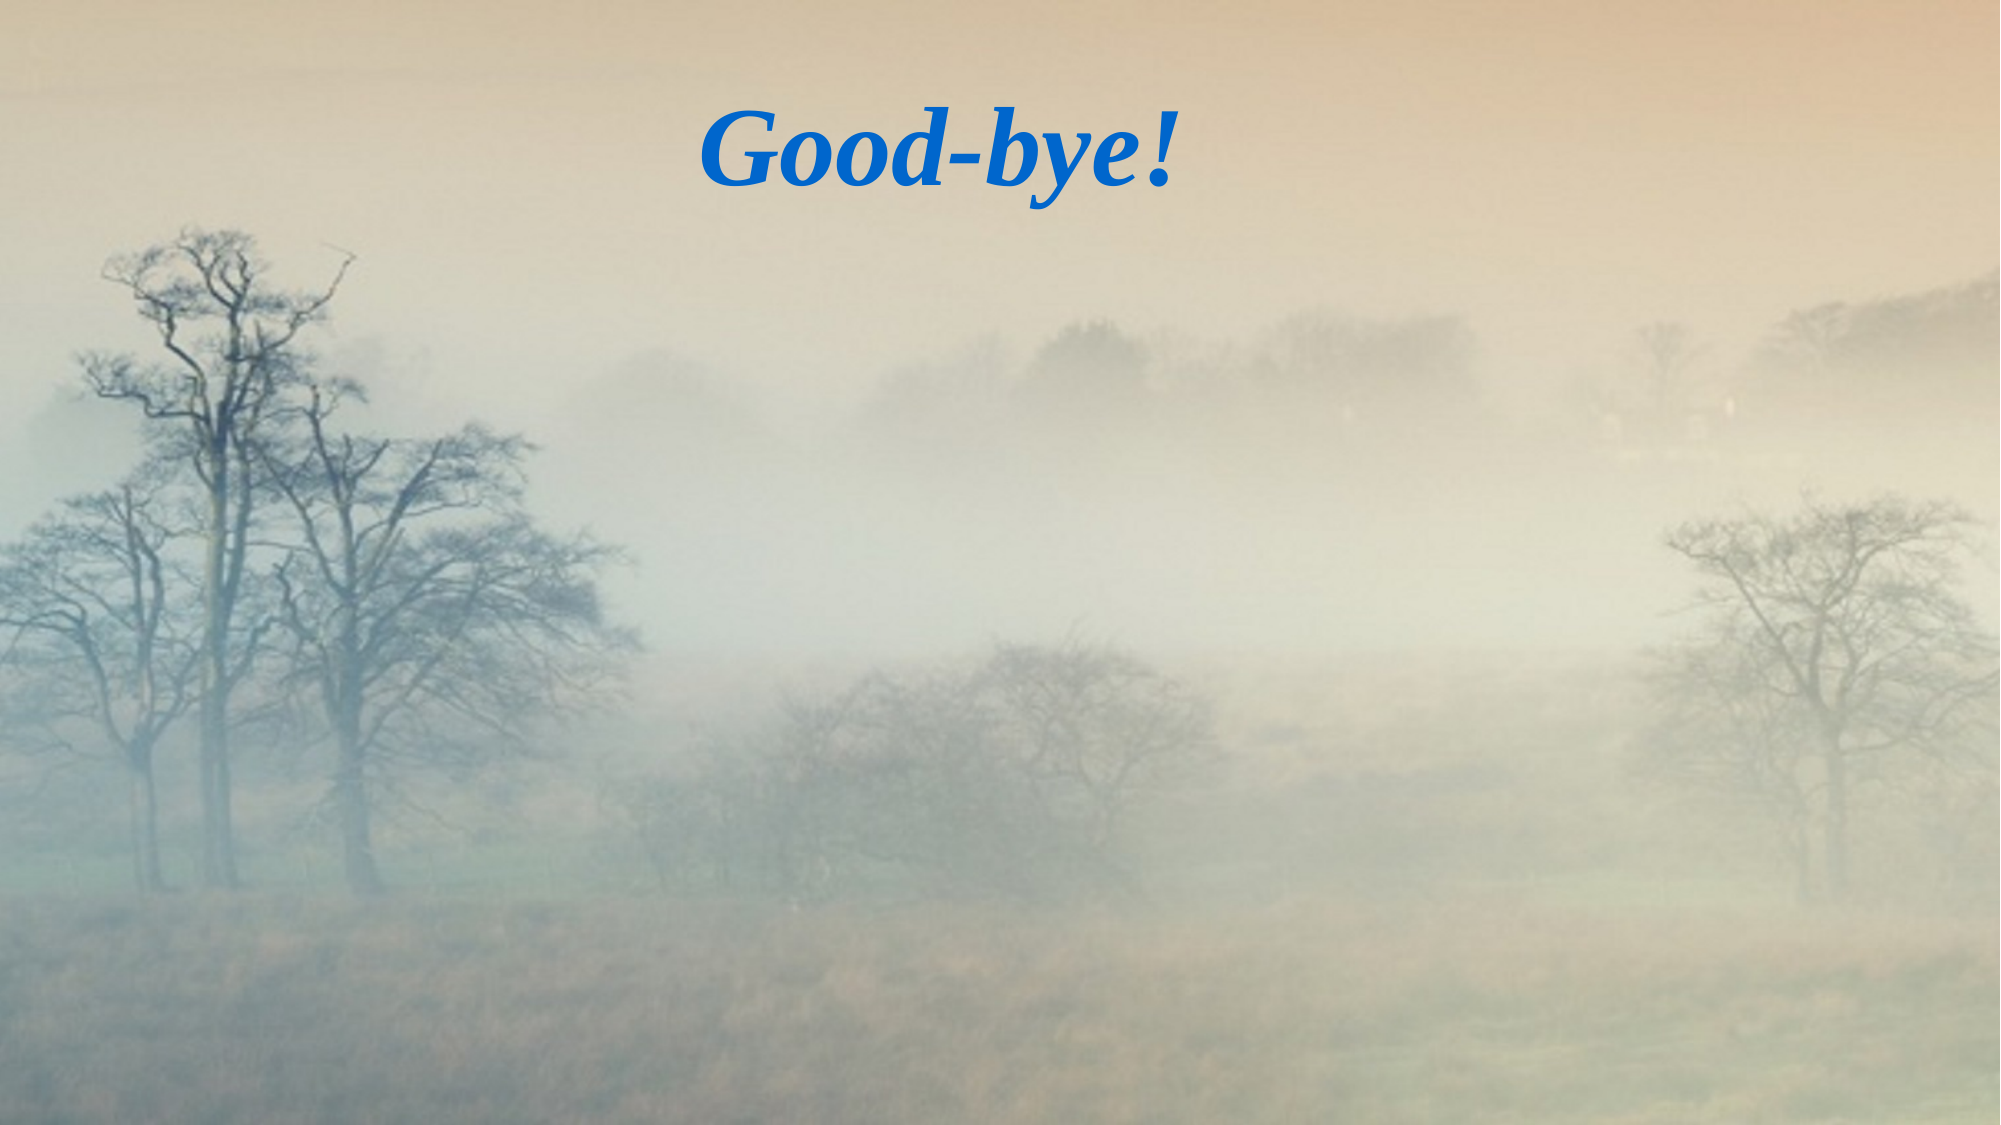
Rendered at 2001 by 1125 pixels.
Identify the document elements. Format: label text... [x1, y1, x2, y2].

picture [0, 0, 2000, 1125]
text_box Good-bye! [683, 77, 1323, 225]
